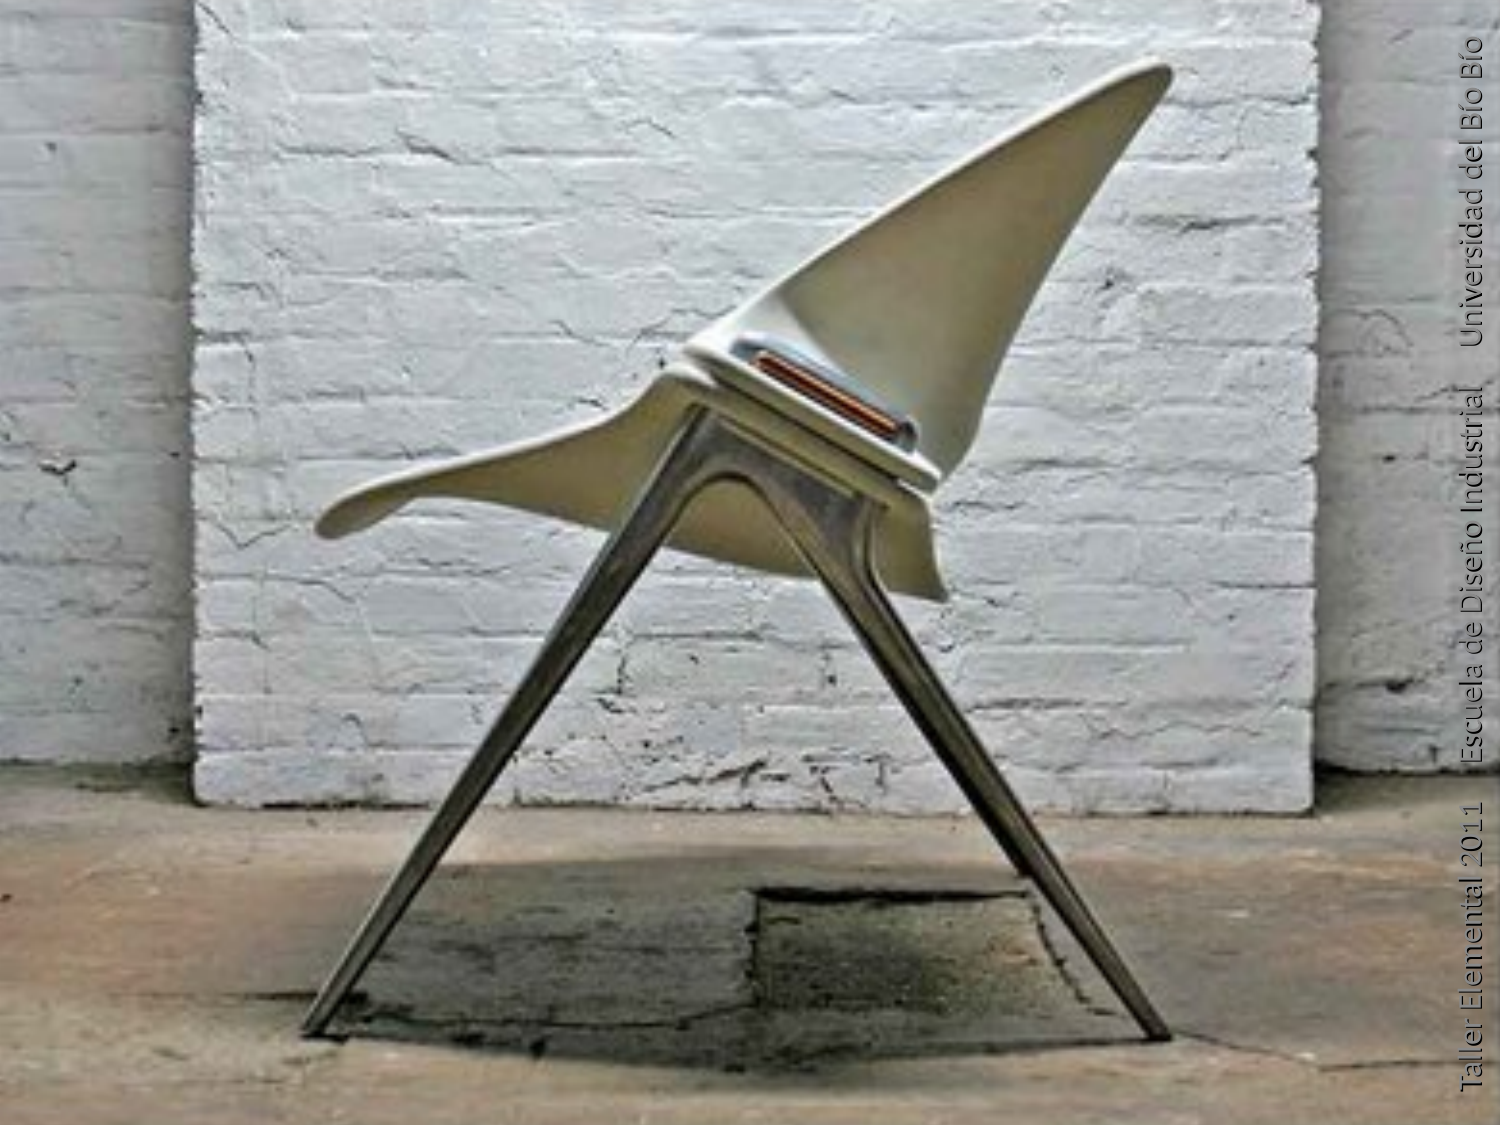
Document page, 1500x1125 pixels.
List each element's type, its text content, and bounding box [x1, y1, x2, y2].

picture [0, 0, 1500, 1125]
text_box Taller Elemental 2011 Escuela de Diseño Industrial Universidad del Bío Bío [1435, 0, 1500, 1106]
